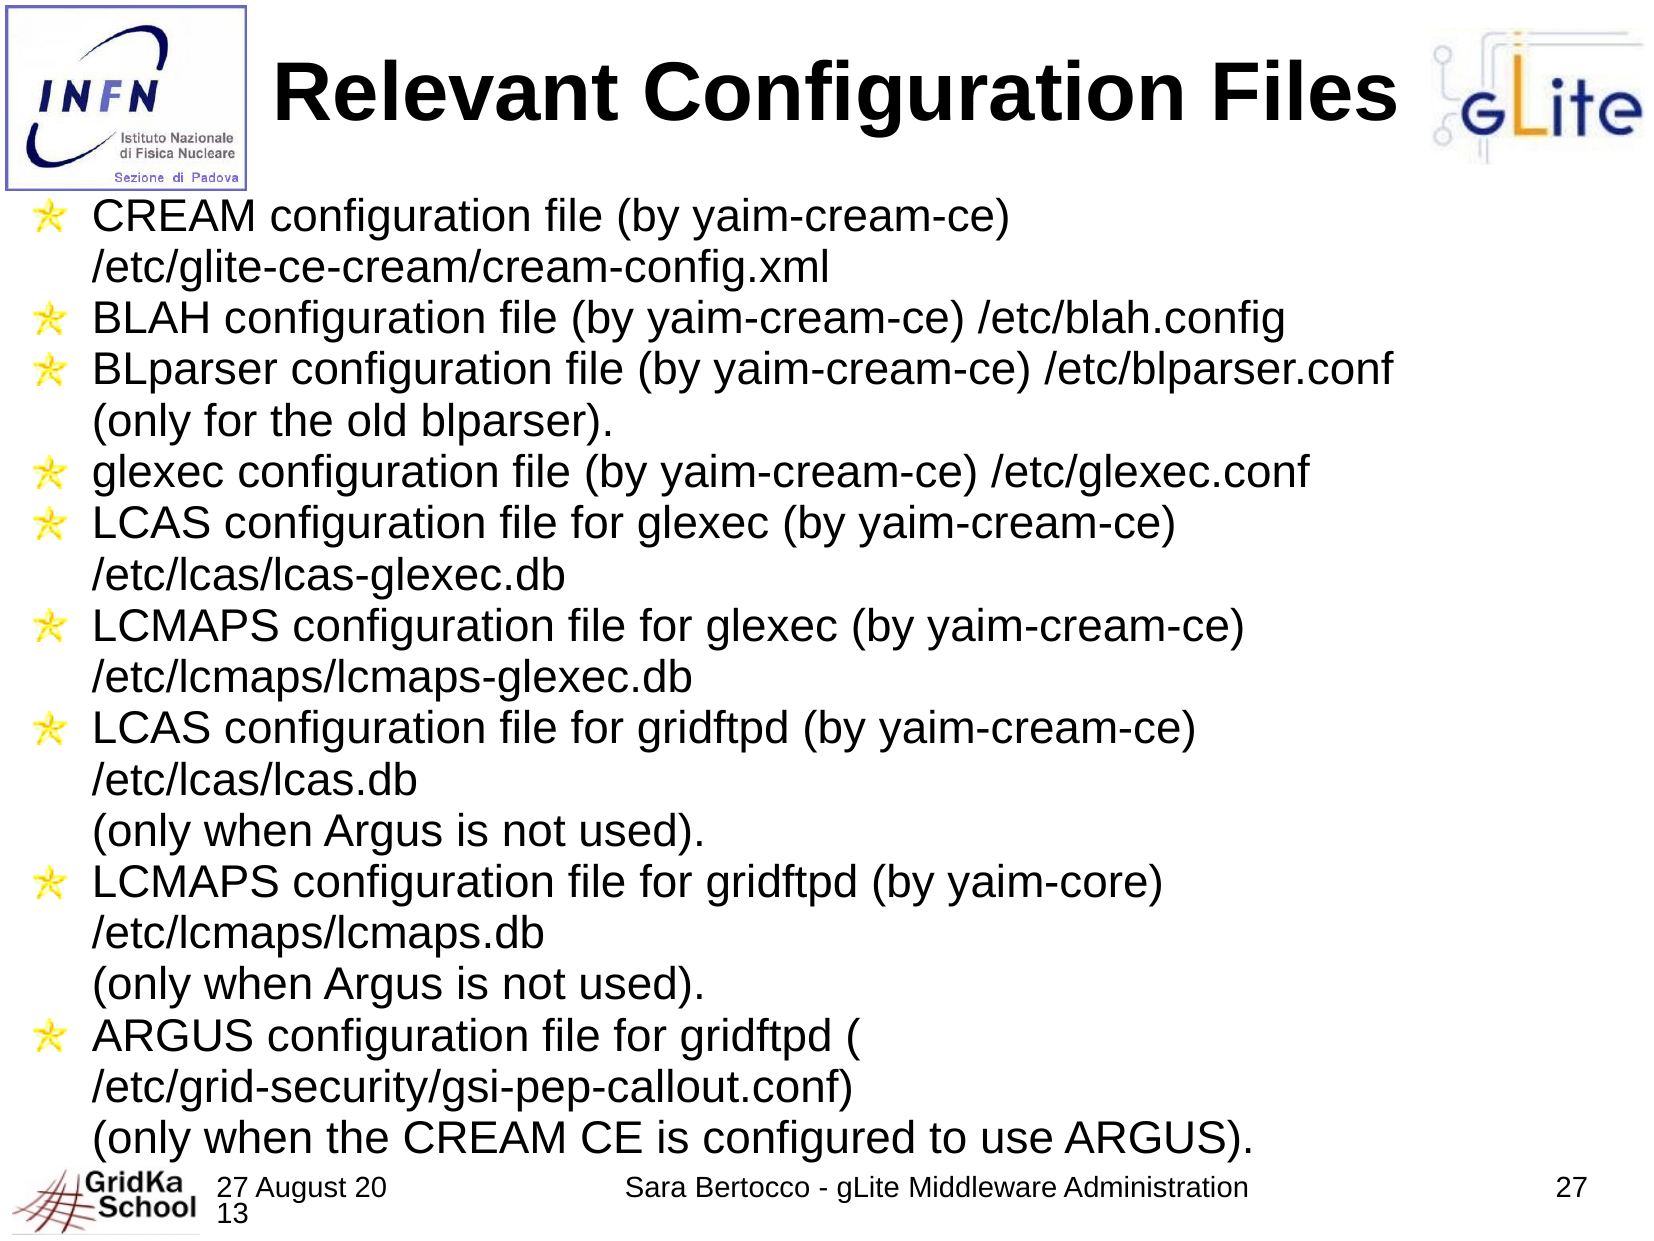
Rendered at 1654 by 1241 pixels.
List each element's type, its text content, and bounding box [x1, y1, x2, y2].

picture [12, 1166, 200, 1235]
text_box CREAM configuration file (by yaim-cream-ce) /etc/glite-ce-cream/cream-config.xml BLAH configuration file (by yaim-cream-ce) /etc/blah.config BLparser configuration file (by yaim-cream-ce) /etc/blparser.conf (only for the old blparser). glexec configuration file (by yaim-cream-ce) /etc/glexec.conf LCAS configuration file for glexec (by yaim-cream-ce) /etc/lcas/lcas-glexec.db LCMAPS configuration file for glexec (by yaim-cream-ce) /etc/lcmaps/lcmaps-glexec.db LCAS configuration file for gridftpd (by yaim-cream-ce) /etc/lcas/lcas.db (only when Argus is not used). LCMAPS configuration file for gridftpd (by yaim-core) /etc/lcmaps/lcmaps.db (only when Argus is not used). ARGUS configuration file for gridftpd ( /etc/grid-security/gsi-pep-callout.conf) (only when the CREAM CE is configured to use ARGUS). [18, 182, 1601, 1172]
title Relevant Configuration Files [0, 0, 1645, 183]
picture [5, 5, 247, 191]
picture [1430, 28, 1645, 165]
